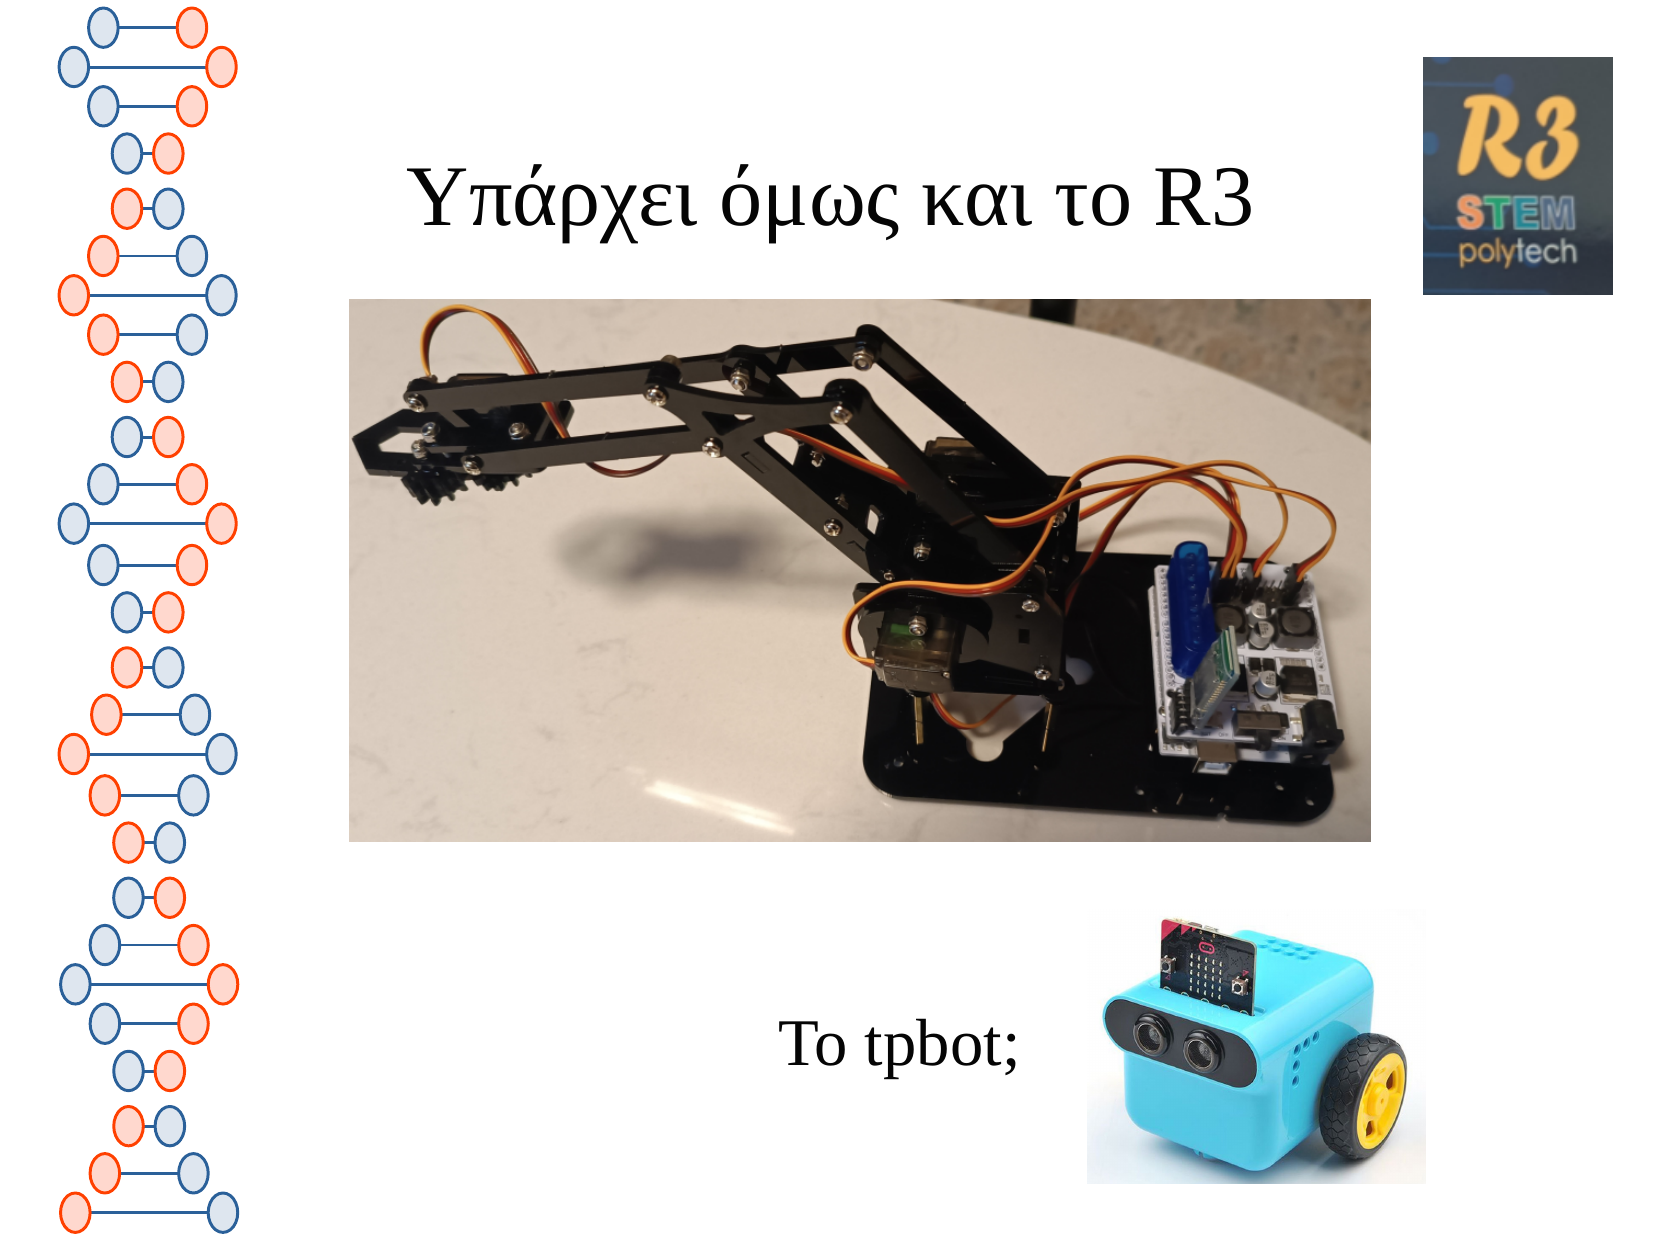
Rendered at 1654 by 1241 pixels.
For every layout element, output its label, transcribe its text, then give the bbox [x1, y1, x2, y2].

list Το tpbot; [689, 1005, 1049, 1129]
picture [1423, 57, 1613, 295]
title Υπάρχει όμως και το R3 [86, 92, 1576, 301]
picture [349, 299, 1371, 842]
picture [1087, 909, 1426, 1184]
